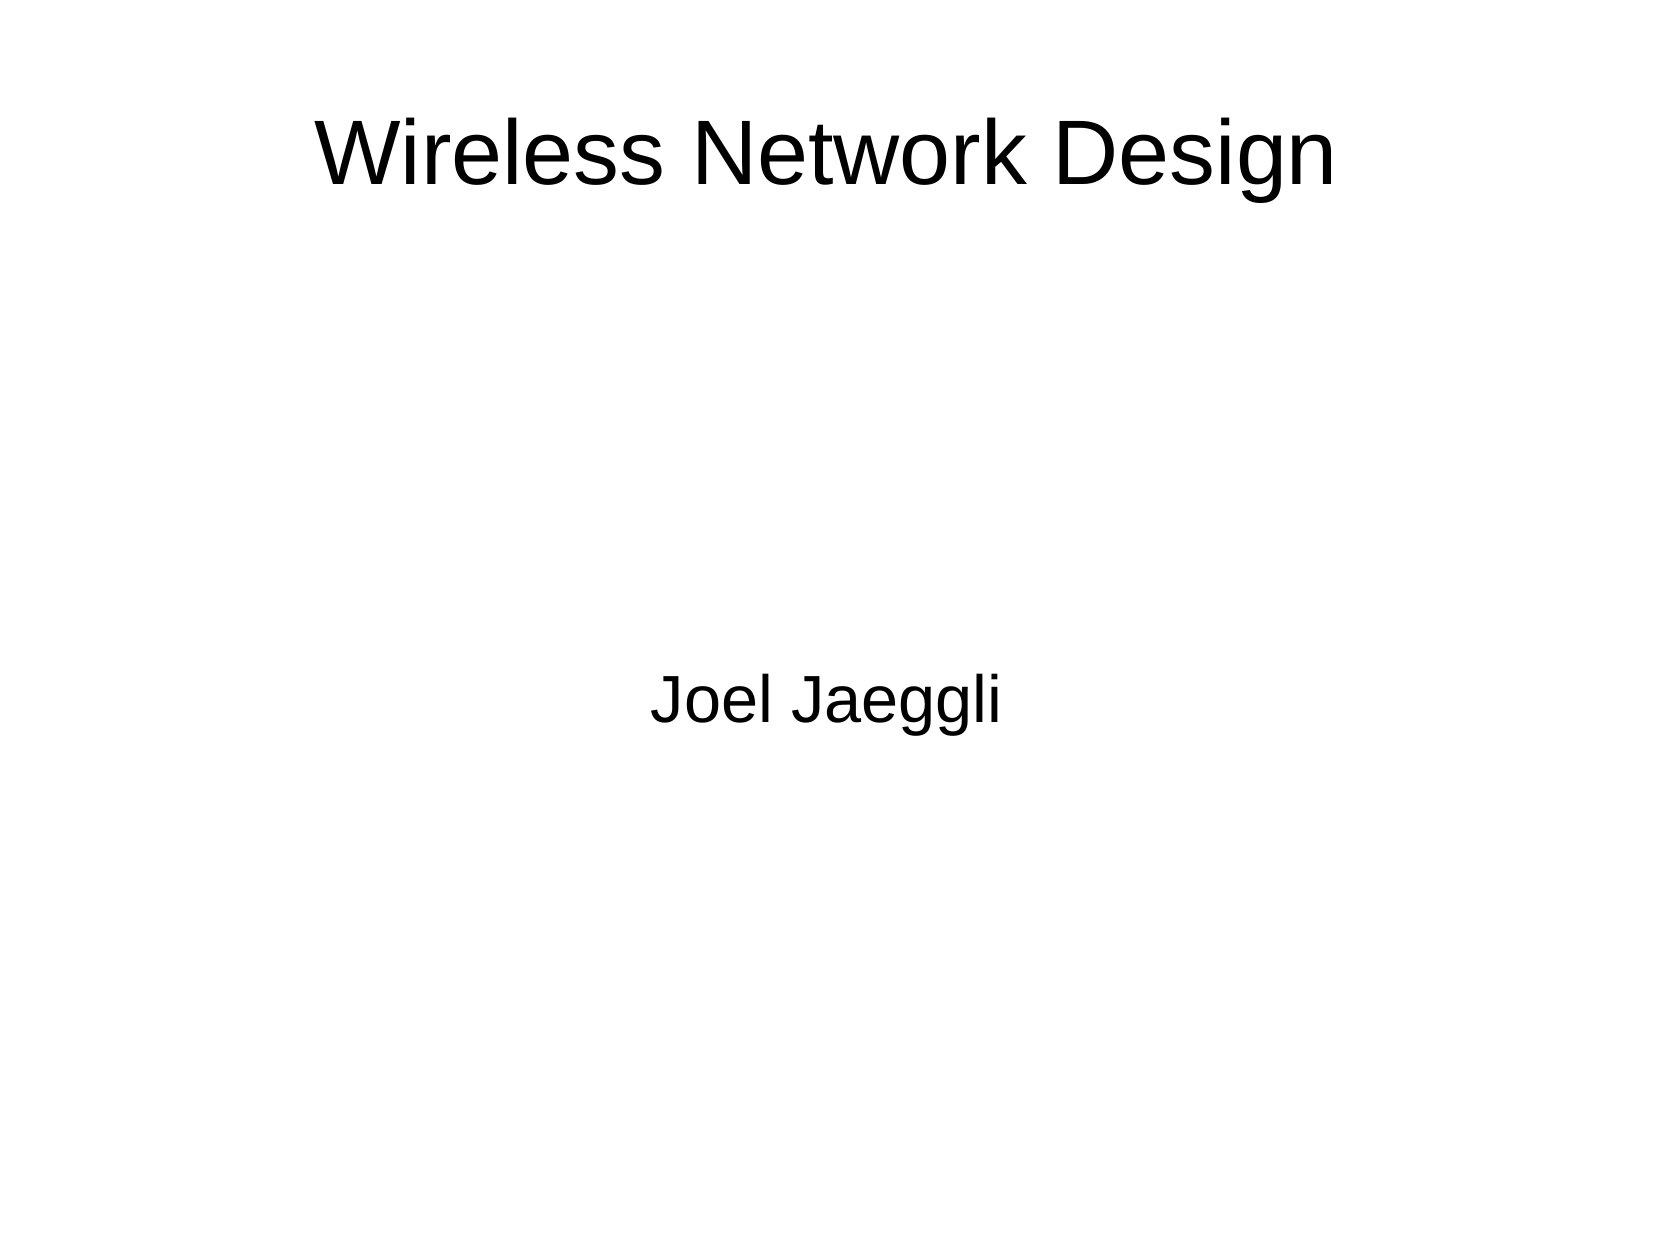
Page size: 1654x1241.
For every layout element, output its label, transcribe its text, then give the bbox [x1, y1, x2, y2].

subtitle Joel Jaeggli [82, 297, 1571, 1102]
title Wireless Network Design [82, 56, 1571, 250]
